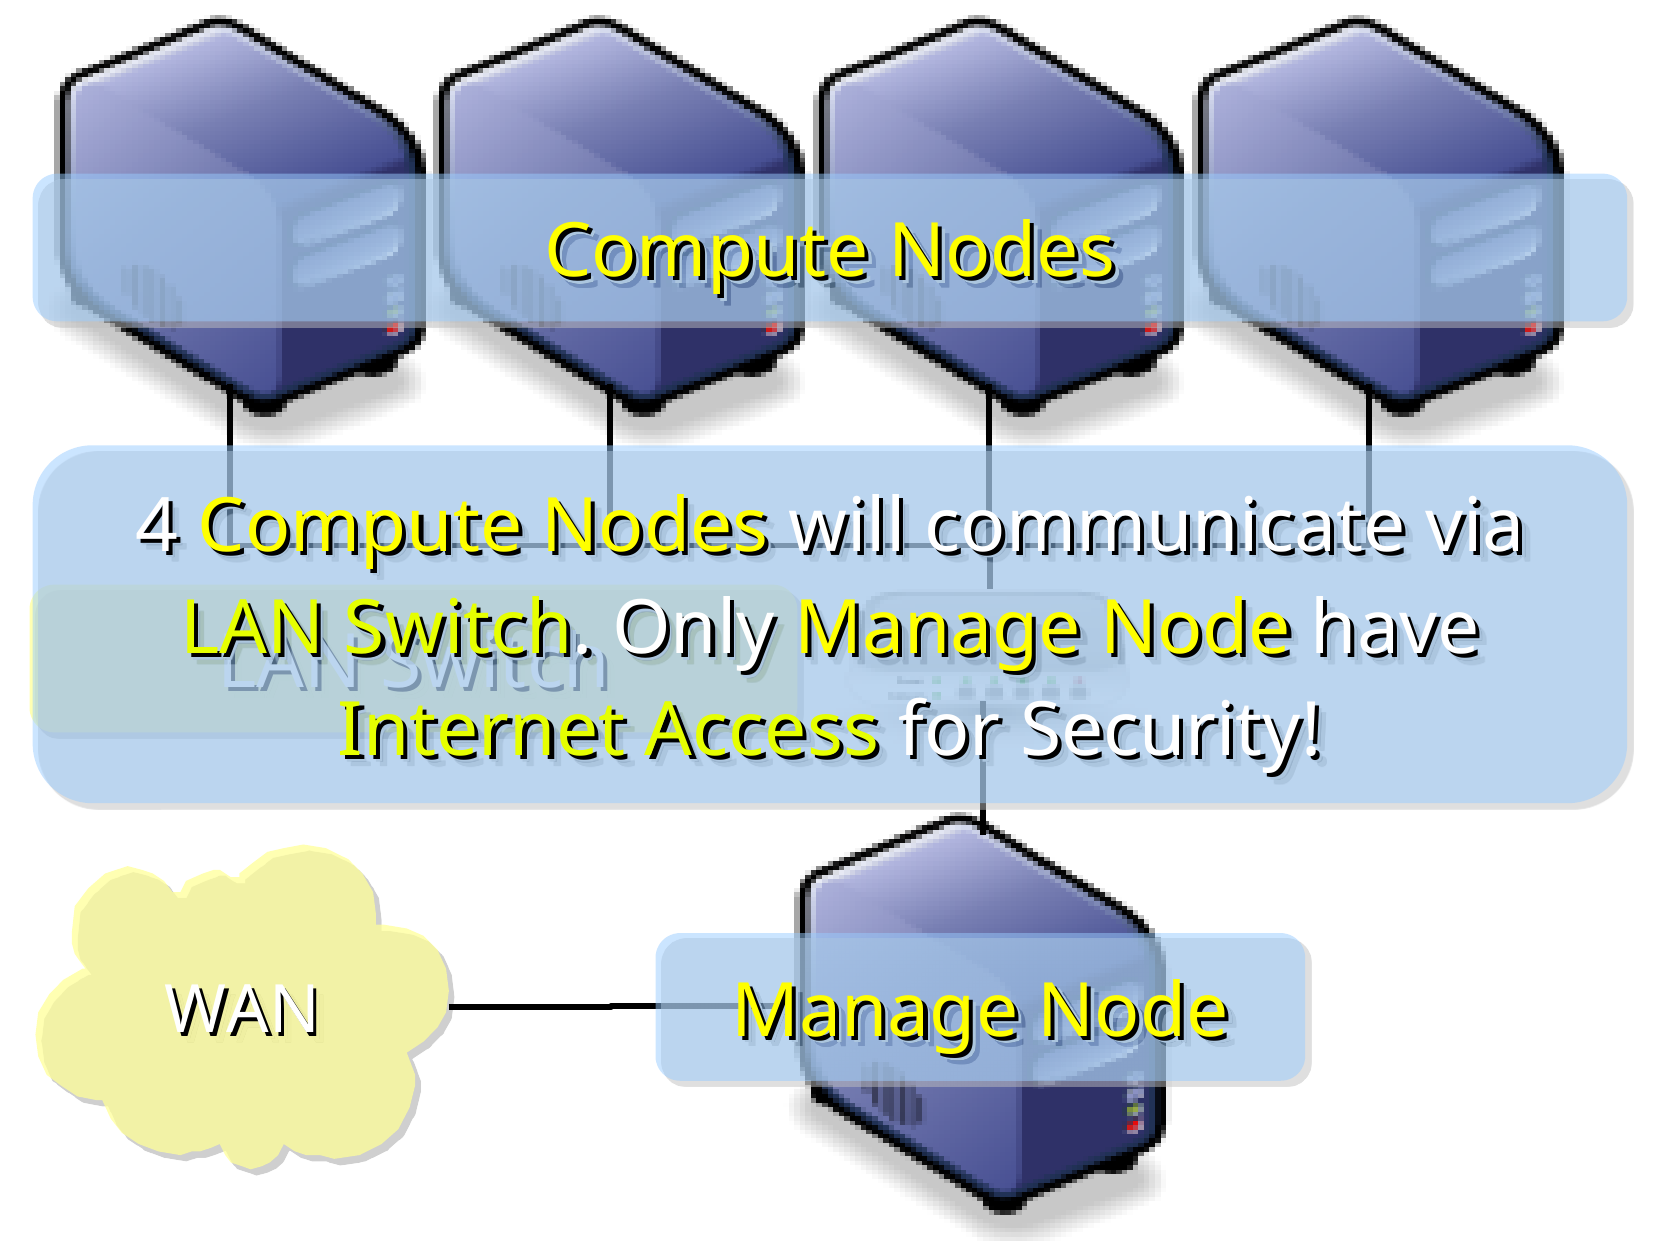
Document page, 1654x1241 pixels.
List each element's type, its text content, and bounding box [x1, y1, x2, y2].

picture [27, 2, 1609, 502]
text_box Compute Nodes [32, 173, 1628, 322]
text_box WAN [35, 844, 449, 1170]
text_box Manage Node [655, 933, 1306, 1081]
picture [767, 804, 1211, 933]
picture [767, 1081, 1211, 1241]
text_box 4 Compute Nodes will communicate via LAN Switch. Only Manage Node have Internet Access for Security! [32, 445, 1628, 804]
